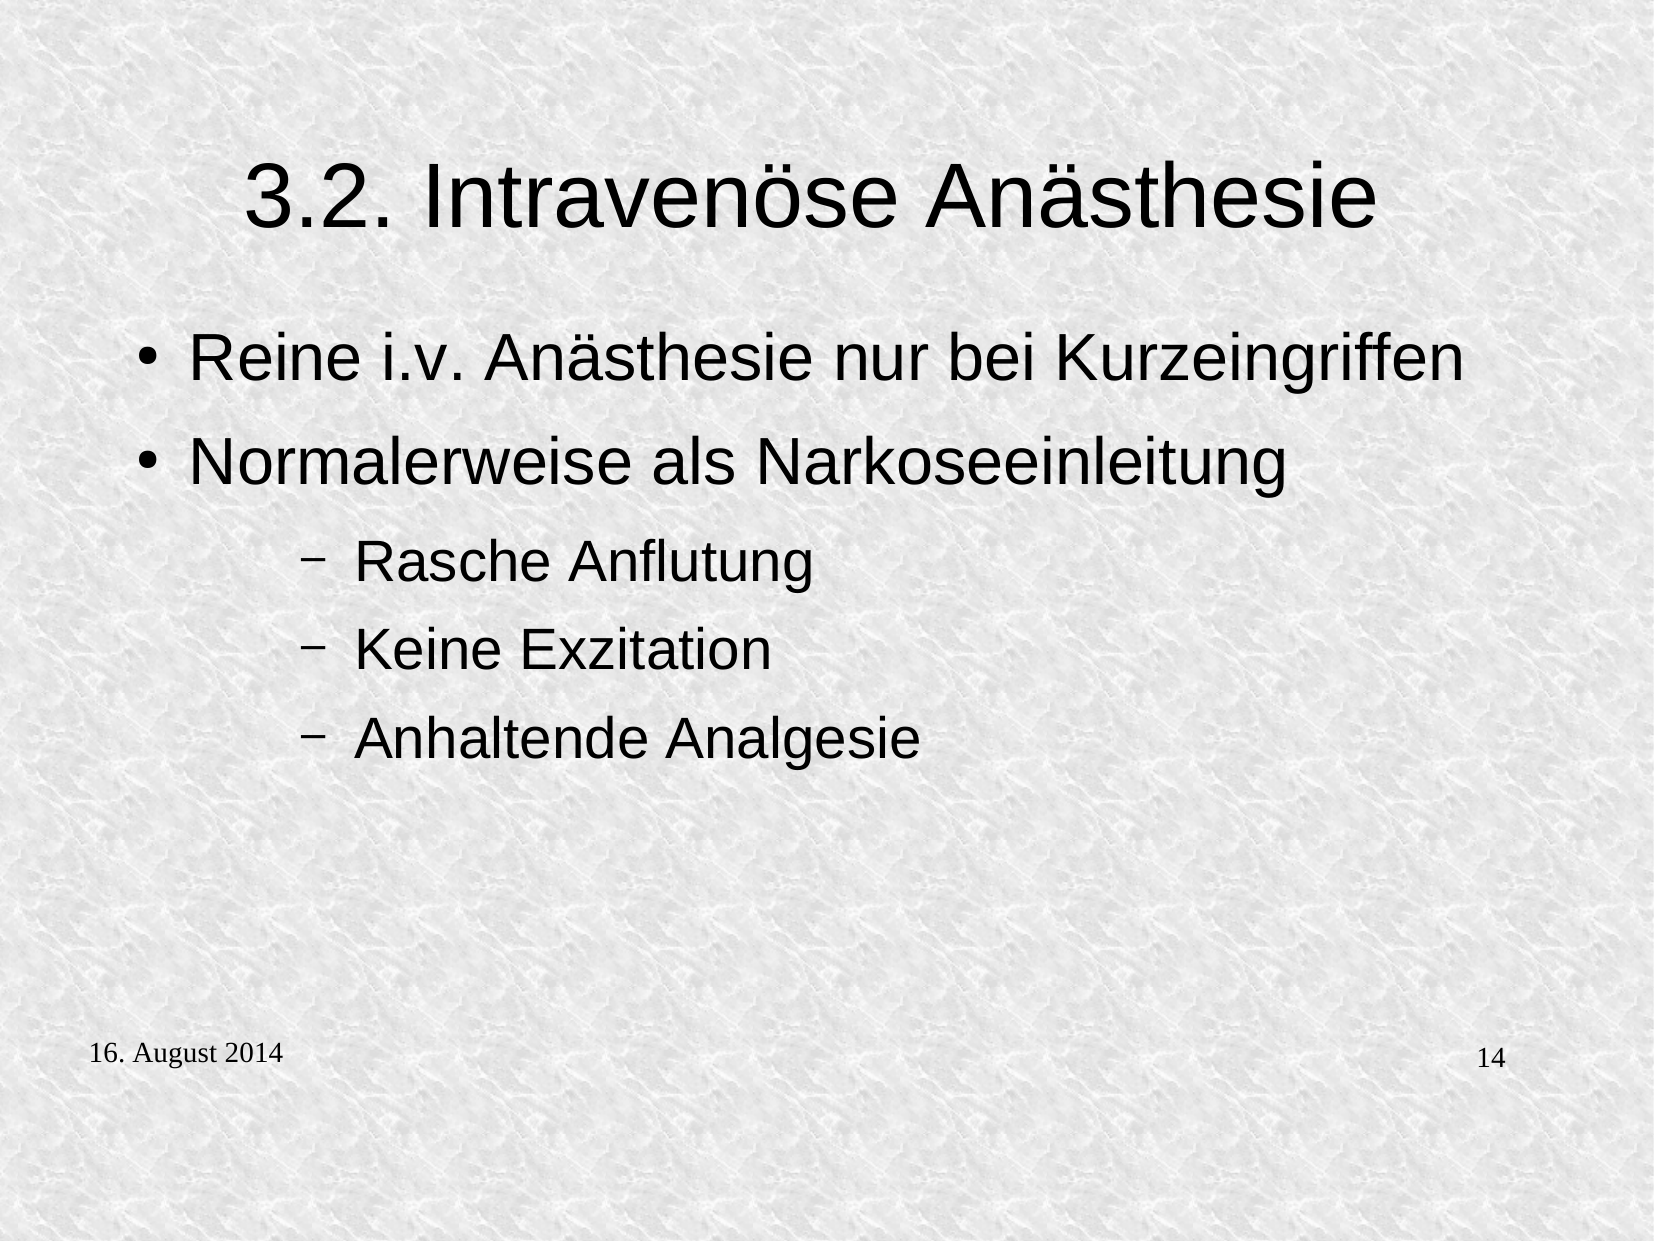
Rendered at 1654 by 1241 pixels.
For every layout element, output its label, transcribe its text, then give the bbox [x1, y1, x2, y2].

list Reine i.v. Anästhesie nur bei Kurzeingriffen Normalerweise als Narkoseeinleitung Rasche Anflutung Keine Exzitation Anhaltende Analgesie [118, 319, 1571, 945]
title 3.2. Intravenöse Anästhesie [118, 112, 1506, 281]
picture [0, 0, 1654, 1241]
